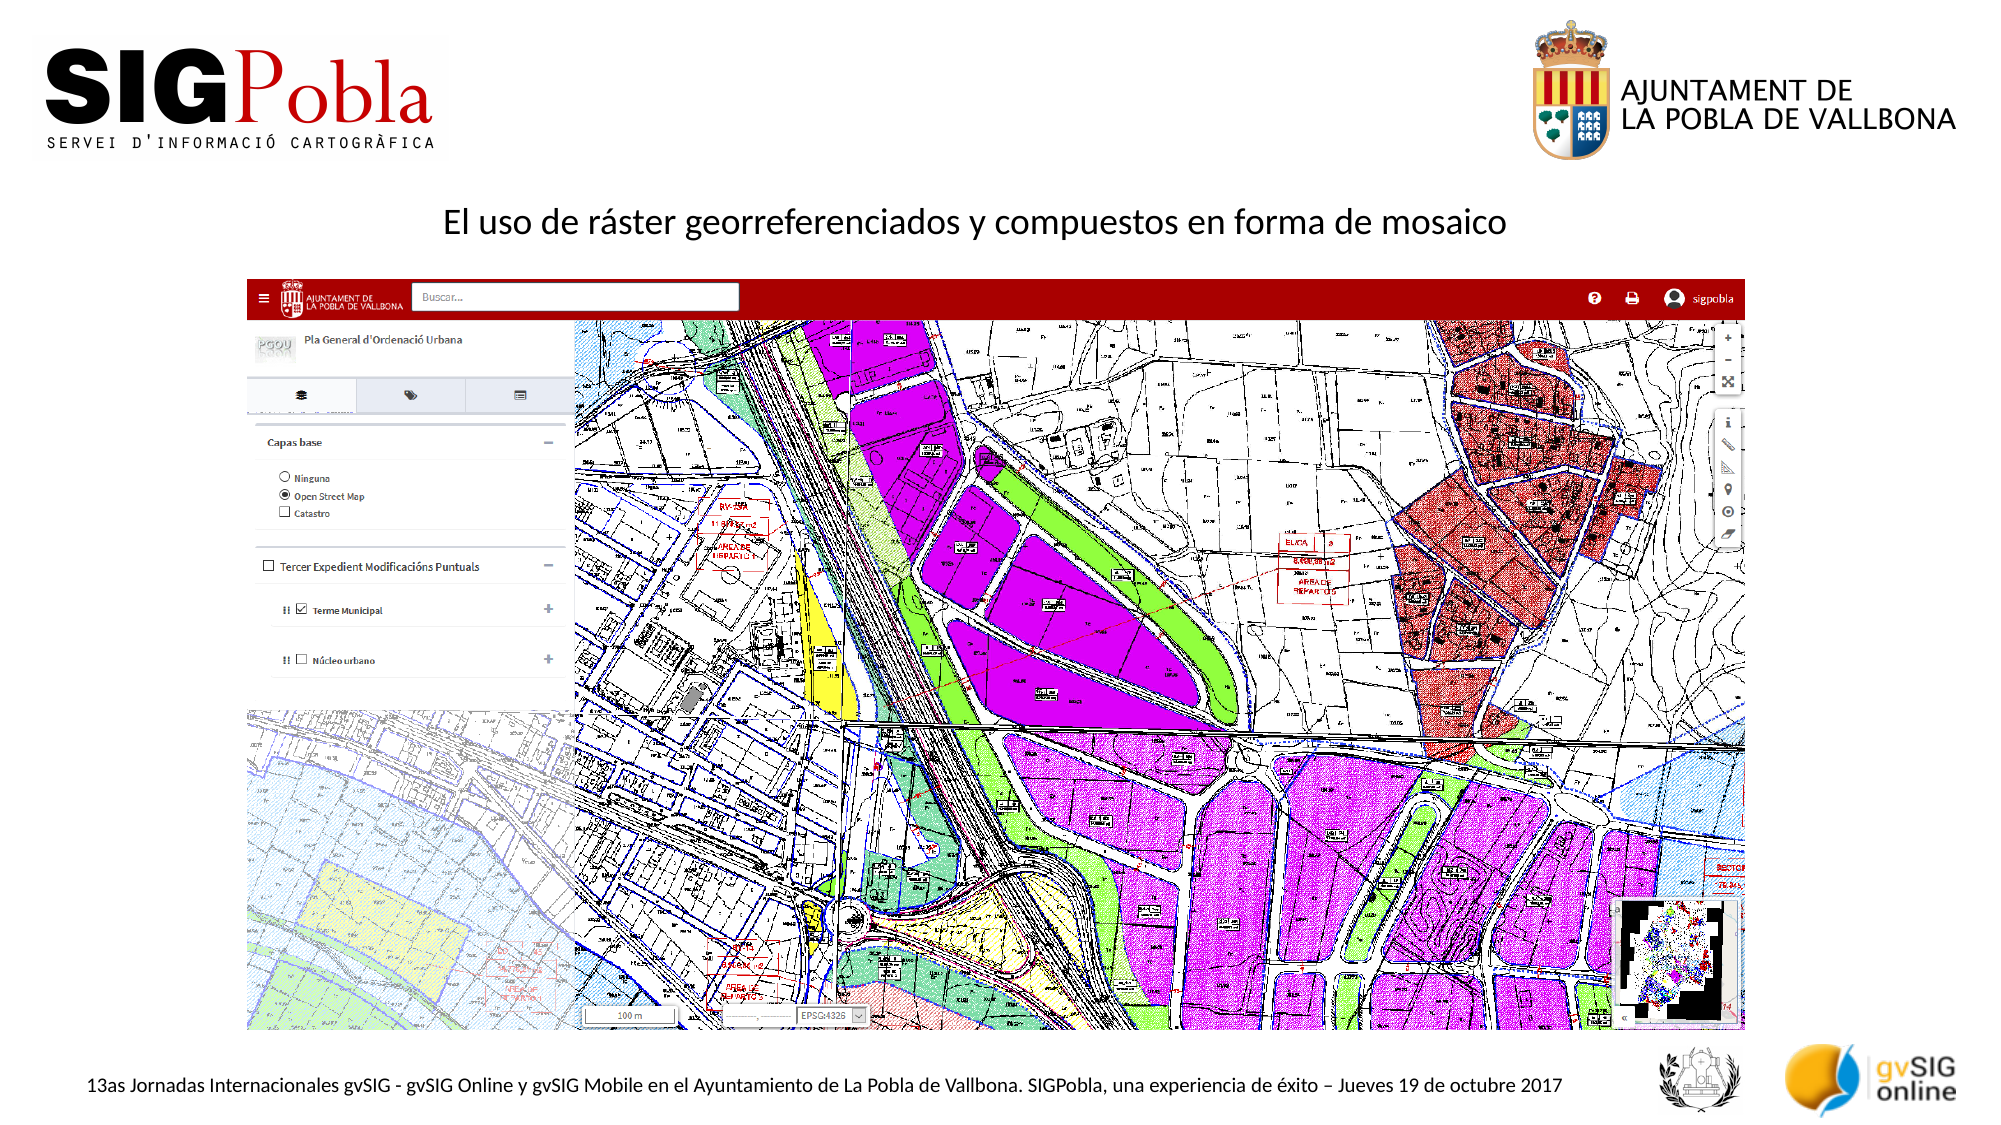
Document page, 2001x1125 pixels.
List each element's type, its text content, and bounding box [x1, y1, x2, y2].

picture [1533, 20, 1956, 161]
picture [1656, 1044, 1745, 1117]
text_box 13as Jornadas Internacionales gvSIG - gvSIG Online y gvSIG Mobile en el Ayuntamiento de La Pobla de Vallbona. SIGPobla, una experiencia de éxito – Jueves 19 de octubre 2017 [71, 1063, 1593, 1105]
picture [247, 279, 1745, 1030]
picture [1785, 1044, 1956, 1118]
text_box El uso de ráster georreferenciados y compuestos en forma de mosaico [428, 189, 1534, 251]
picture [32, 35, 449, 161]
